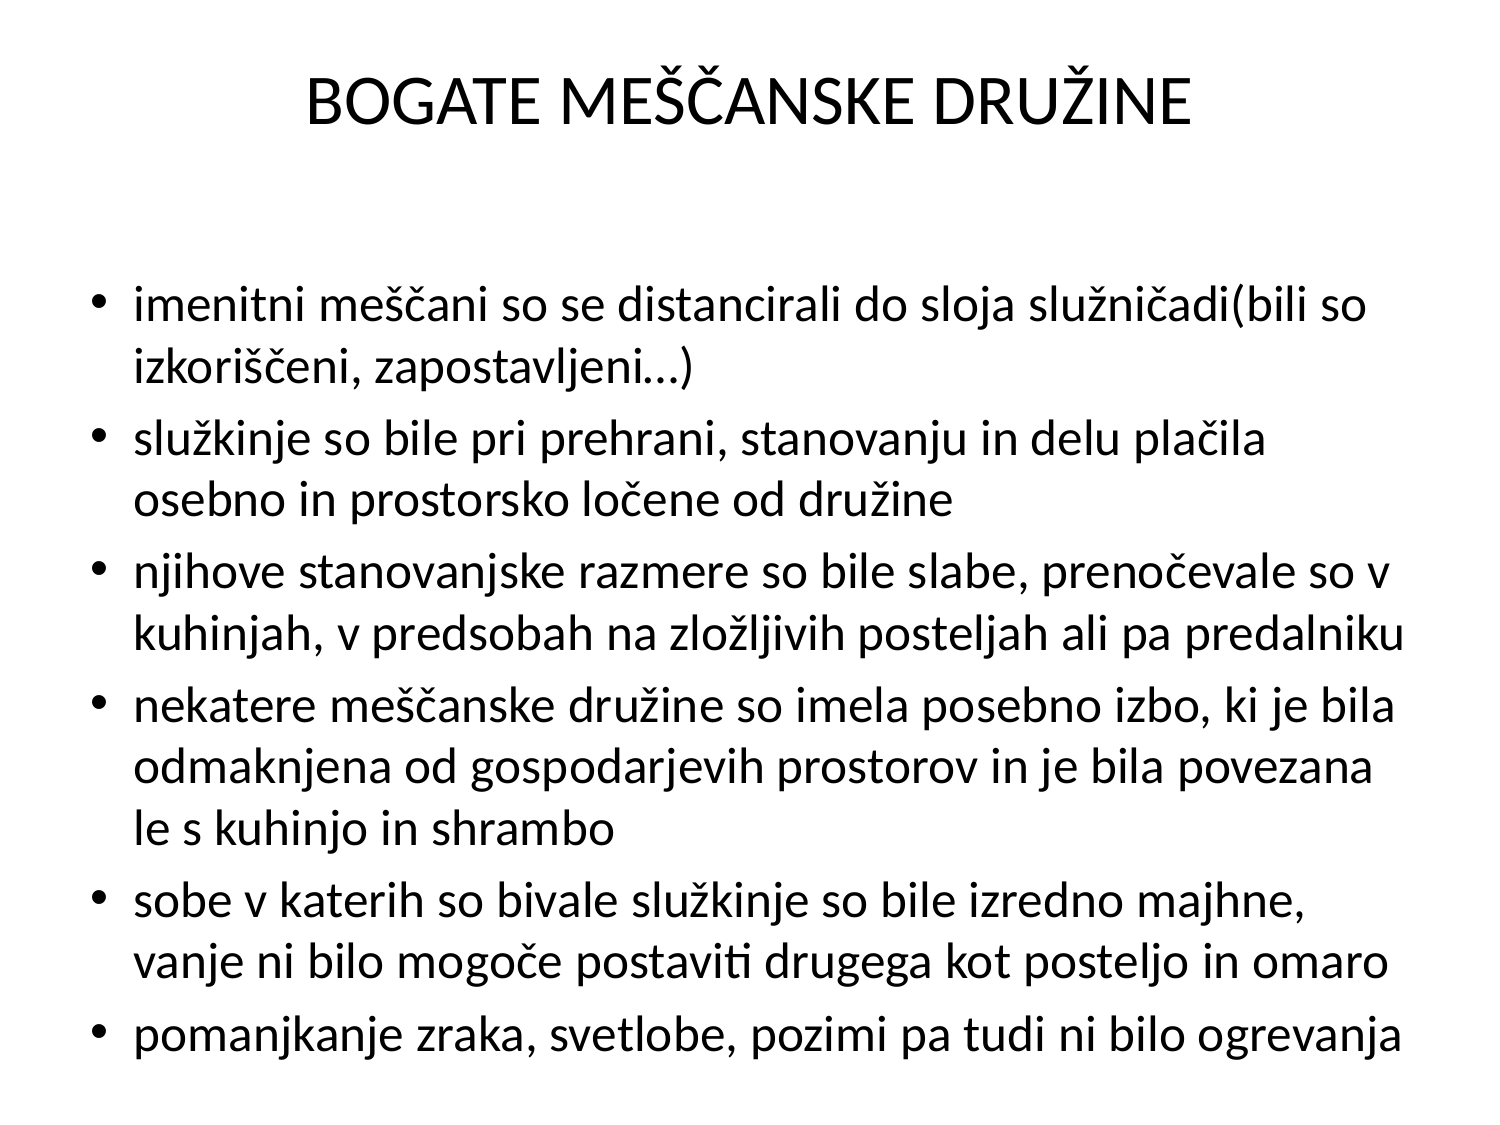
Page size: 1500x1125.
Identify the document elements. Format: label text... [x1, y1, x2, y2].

list imenitni meščani so se distancirali do sloja služničadi(bili so izkoriščeni, zapostavljeni…) služkinje so bile pri prehrani, stanovanju in delu plačila osebno in prostorsko ločene od družine njihove stanovanjske razmere so bile slabe, prenočevale so v kuhinjah, v predsobah na zložljivih posteljah ali pa predalniku nekatere meščanske družine so imela posebno izbo, ki je bila odmaknjena od gospodarjevih prostorov in je bila povezana le s kuhinjo in shrambo sobe v katerih so bivale služkinje so bile izredno majhne, vanje ni bilo mogoče postaviti drugega kot posteljo in omaro pomanjkanje zraka, svetlobe, pozimi pa tudi ni bilo ogrevanja [75, 262, 1425, 1125]
title BOGATE MEŠČANSKE DRUŽINE [75, 45, 1425, 233]
